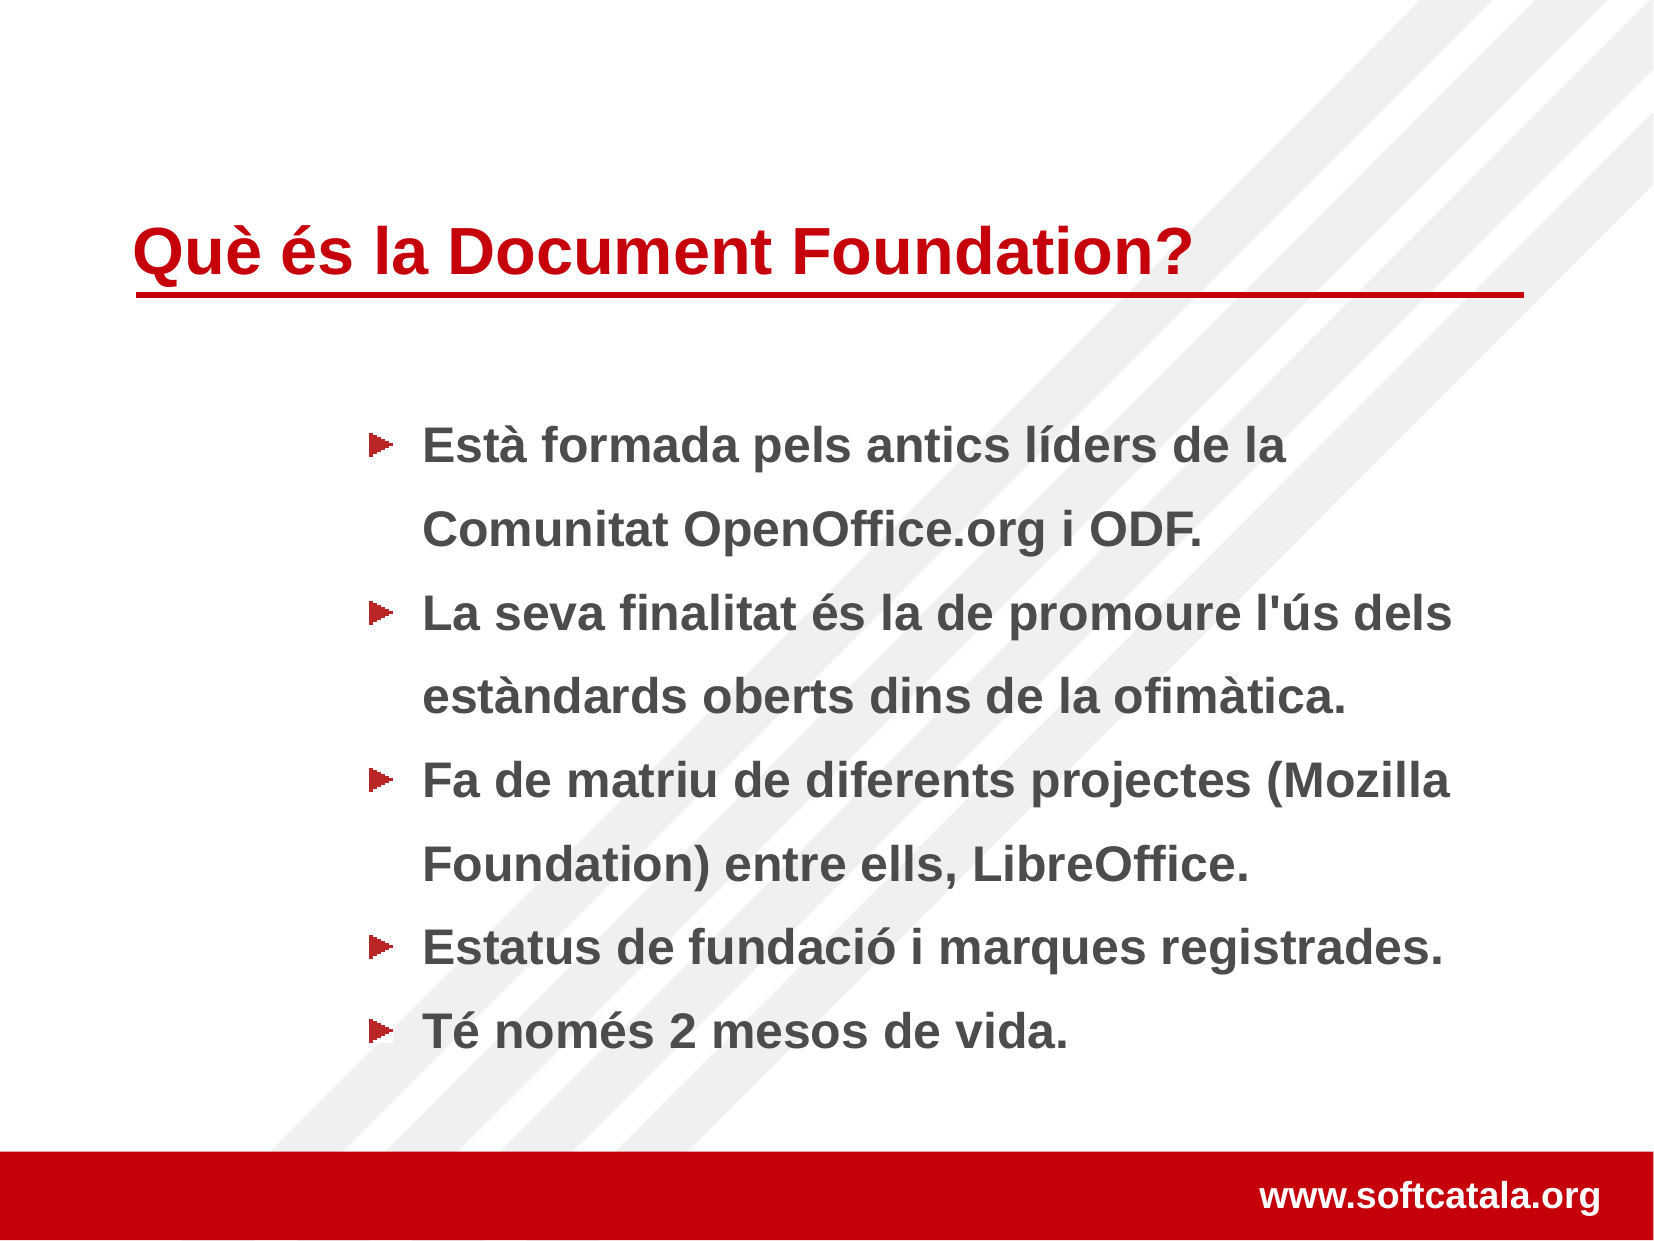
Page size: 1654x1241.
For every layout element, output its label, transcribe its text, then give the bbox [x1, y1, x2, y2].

text_box Què és la Document Foundation? [118, 206, 1501, 297]
text_box www.softcatala.org [0, 1151, 1654, 1241]
picture [0, 0, 1654, 1151]
text_box Està formada pels antics líders de la Comunitat OpenOffice.org i ODF. La seva finalitat és la de promoure l'ús dels estàndards oberts dins de la ofimàtica. Fa de matriu de diferents projectes (Mozilla Foundation) entre ells, LibreOffice. Estatus de fundació i marques registrades. Té només 2 mesos de vida. [118, 382, 1536, 1074]
